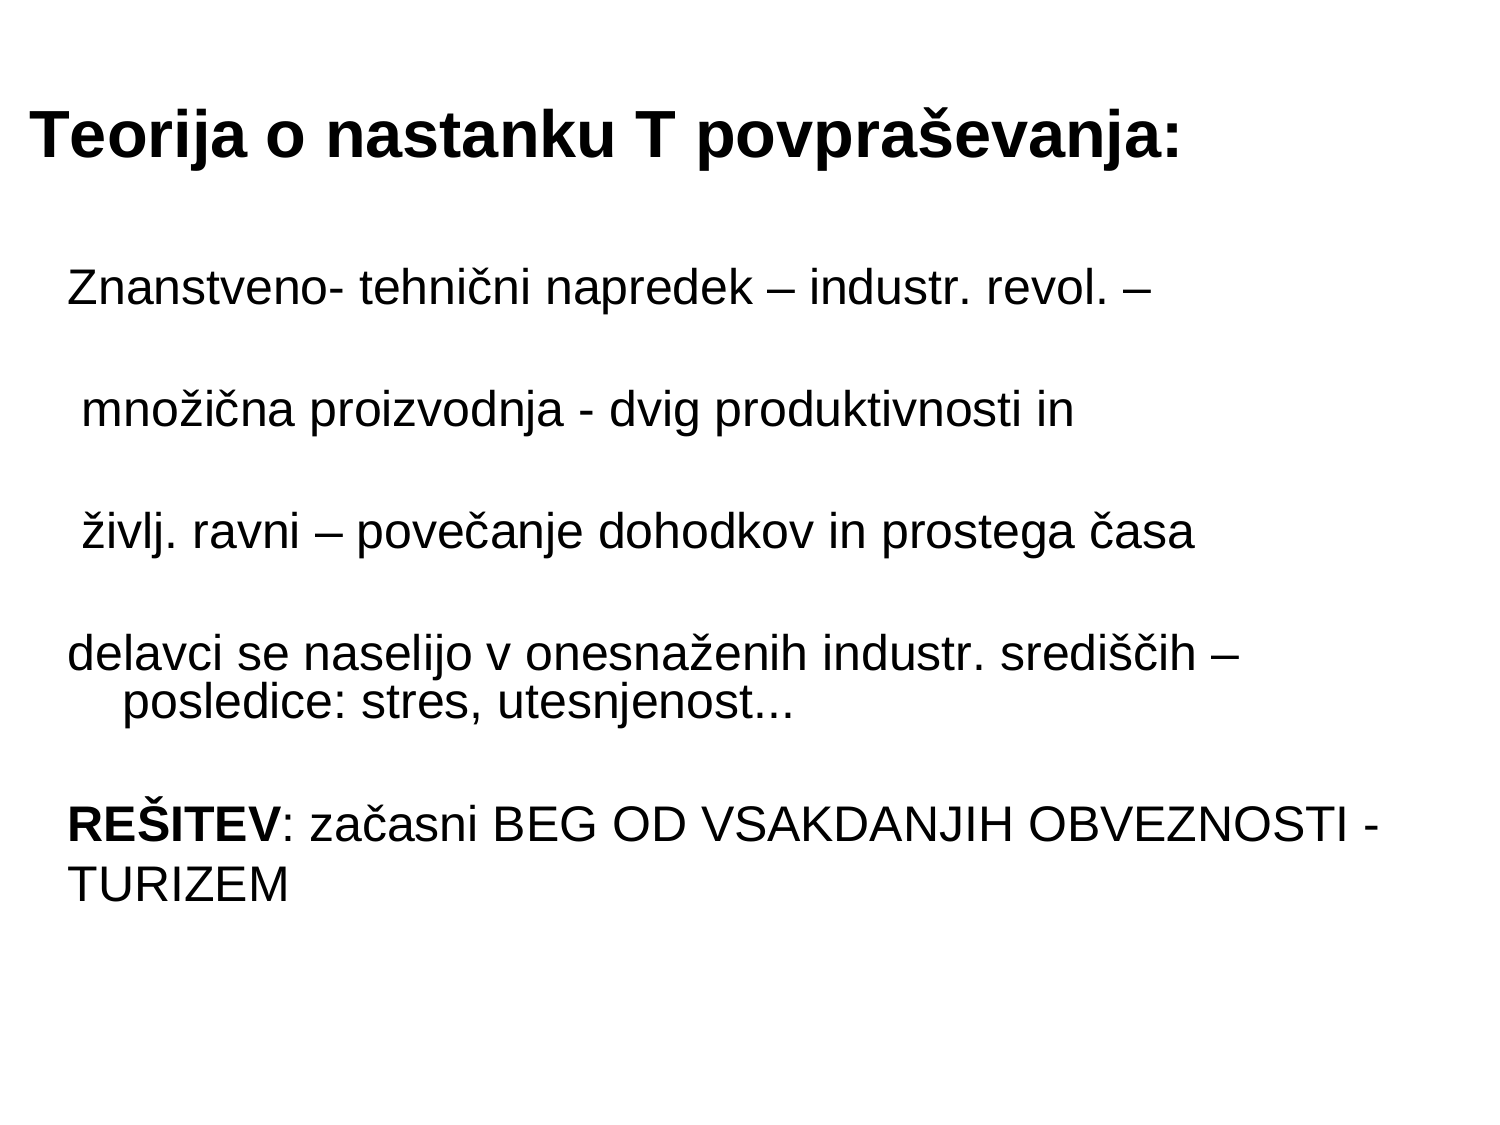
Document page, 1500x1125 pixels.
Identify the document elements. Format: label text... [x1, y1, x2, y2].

list Znanstveno- tehnični napredek – industr. revol. – množična proizvodnja - dvig produktivnosti in življ. ravni – povečanje dohodkov in prostega časa delavci se naselijo v onesnaženih industr. središčih – posledice: stres, utesnjenost... REŠITEV: začasni BEG OD VSAKDANJIH OBVEZNOSTI - TURIZEM [67, 265, 1418, 1093]
title Teorija o nastanku T povpraševanja: [29, 28, 1477, 249]
